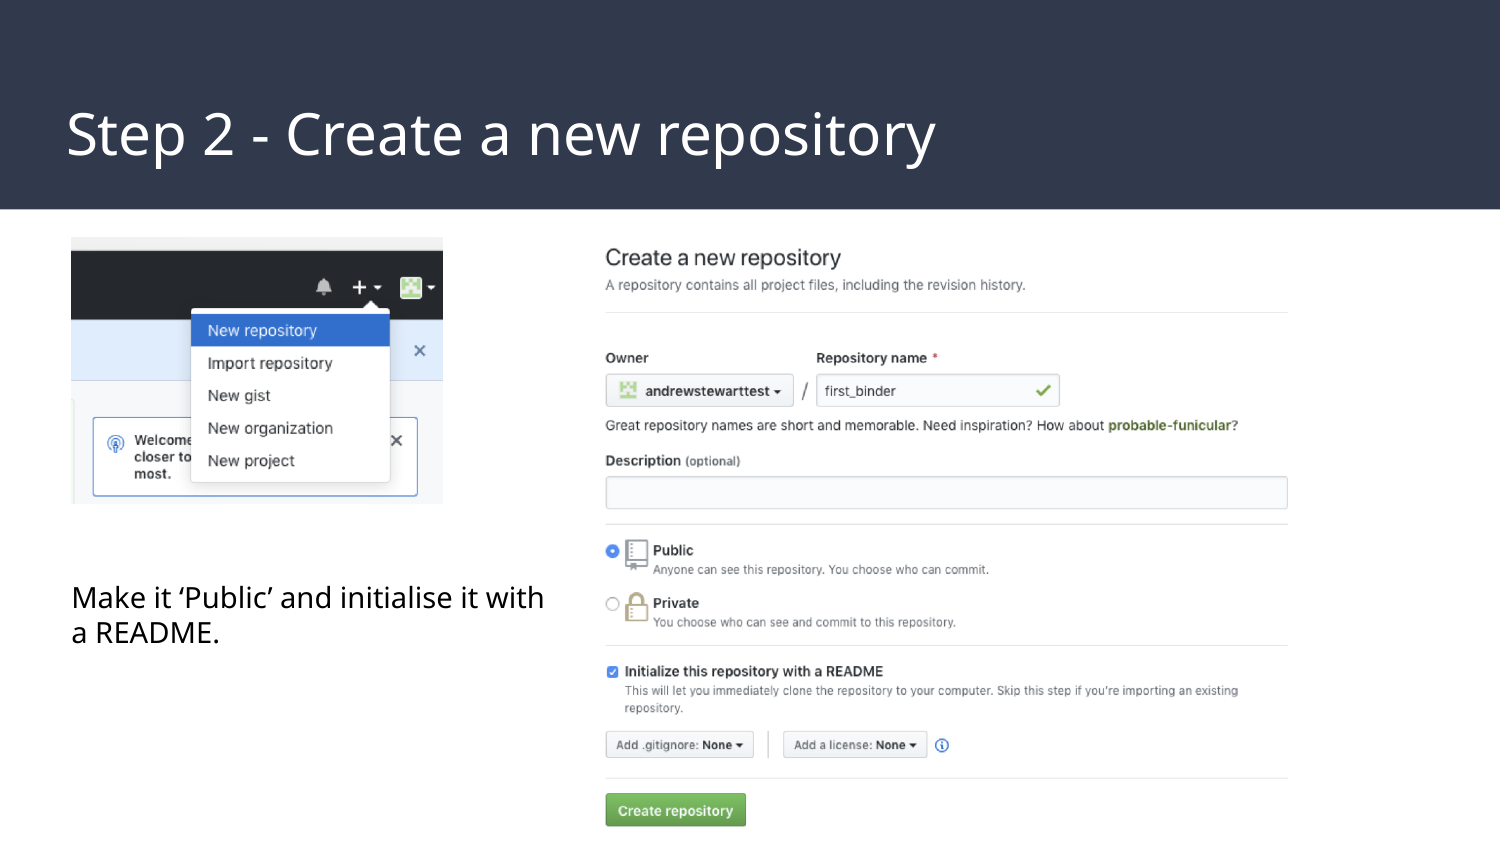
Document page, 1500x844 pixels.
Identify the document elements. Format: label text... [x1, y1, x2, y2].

picture [585, 221, 1319, 832]
title Step 2 - Create a new repository [51, 82, 1449, 185]
picture [71, 237, 443, 504]
text_box Make it ‘Public’ and initialise it with a README. [56, 564, 565, 794]
